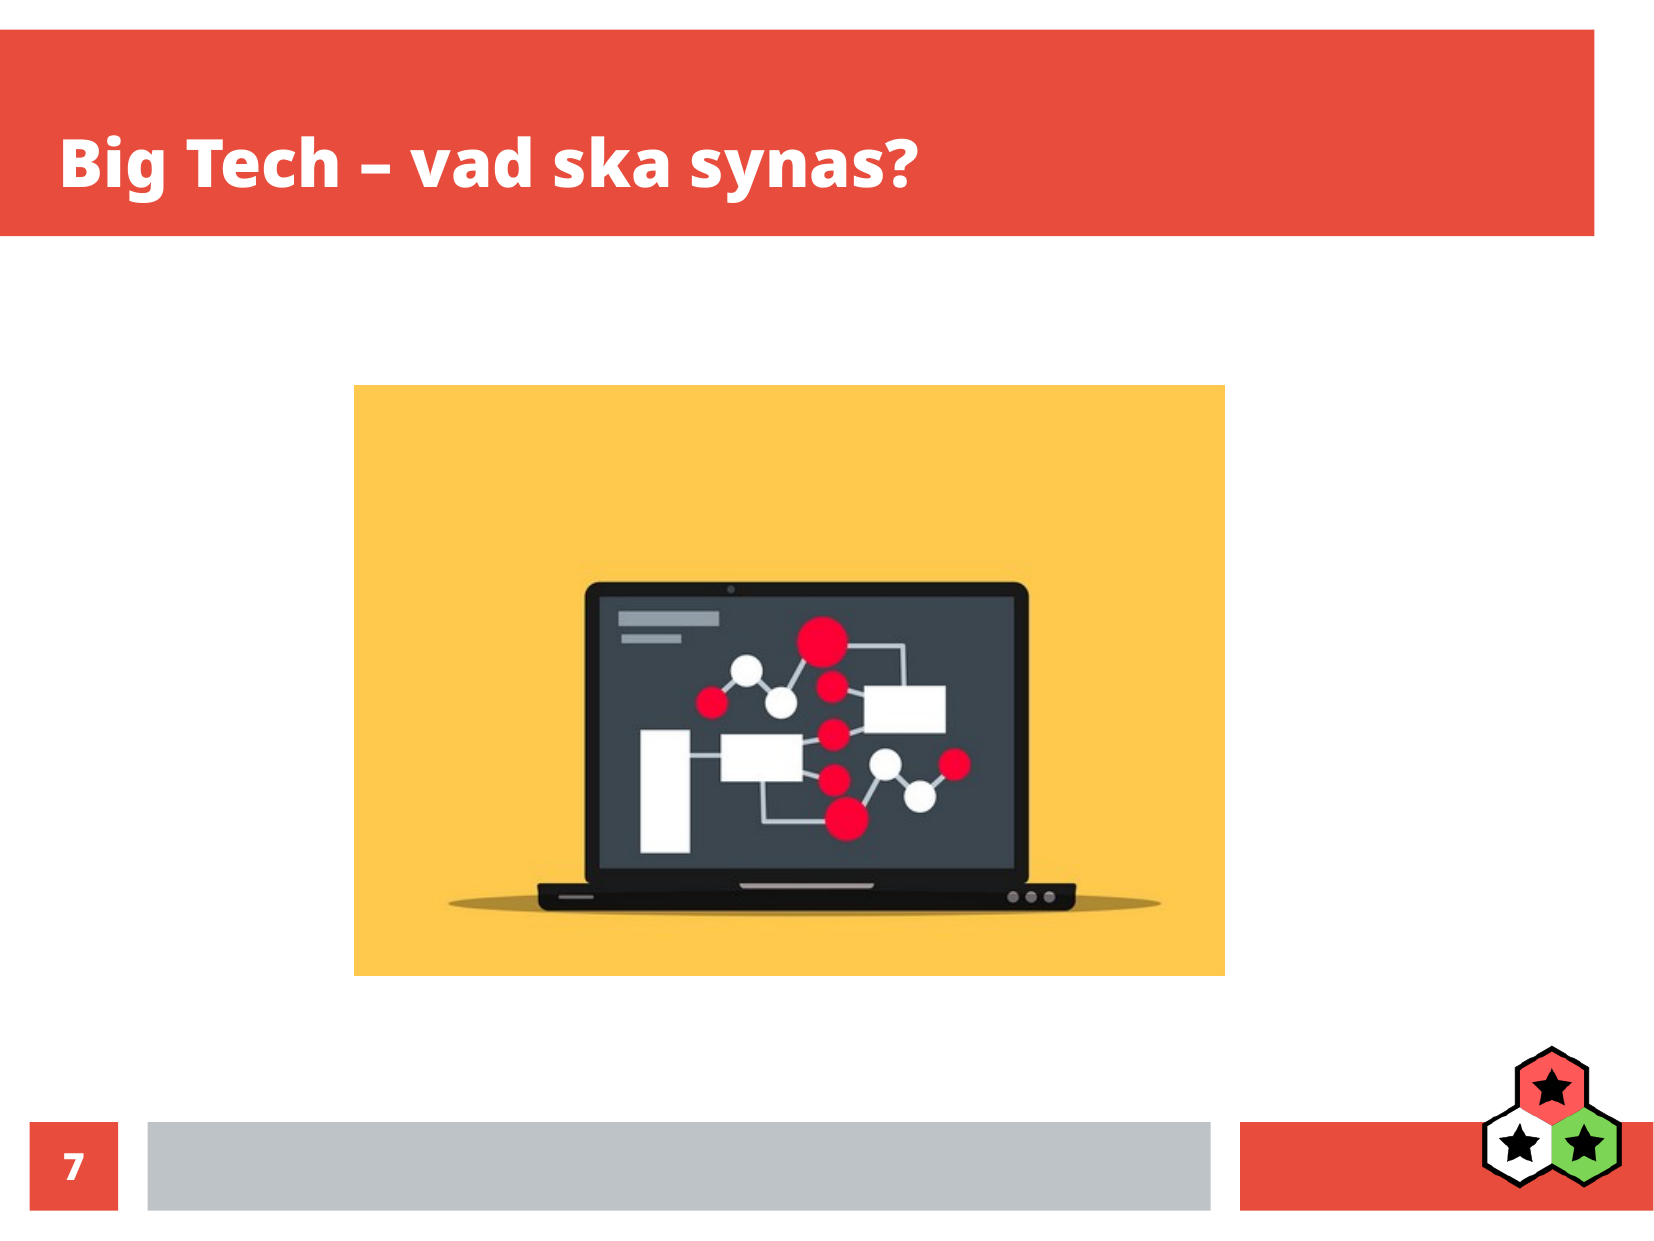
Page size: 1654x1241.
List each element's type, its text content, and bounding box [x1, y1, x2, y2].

picture [354, 385, 1225, 976]
picture [1463, 1028, 1640, 1205]
title Big Tech – vad ska synas? [59, 59, 1595, 207]
